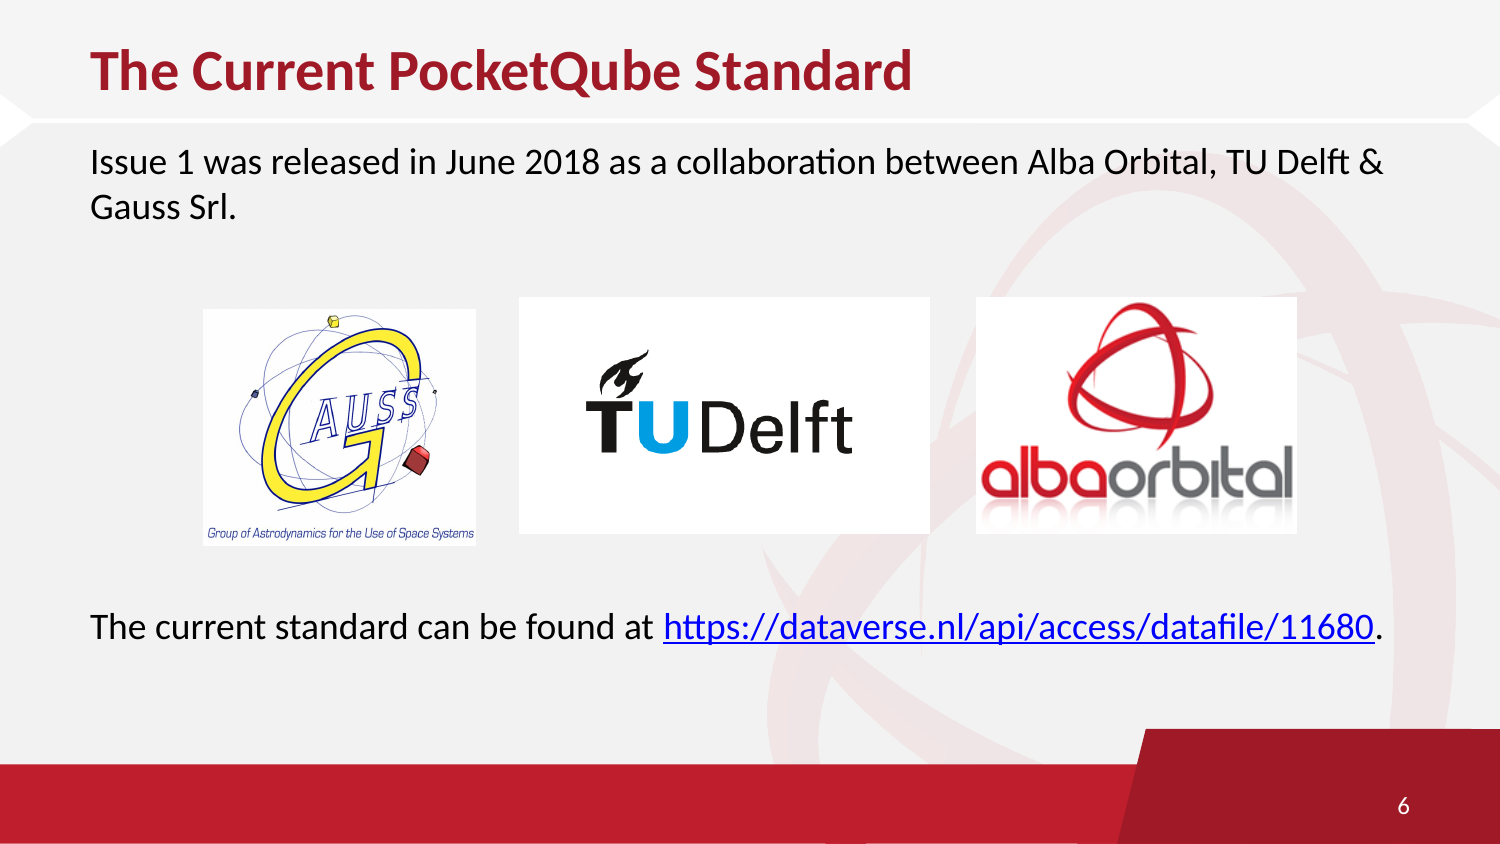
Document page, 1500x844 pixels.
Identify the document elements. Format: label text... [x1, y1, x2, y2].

title The Current PocketQube Standard [75, 23, 1425, 112]
list Issue 1 was released in June 2018 as a collaboration between Alba Orbital, TU Delft & Gauss Srl. The current standard can be found at https://dataverse.nl/api/access/datafile/11680. [75, 129, 1425, 729]
picture [519, 297, 930, 535]
slide_number <number> [1074, 782, 1425, 827]
picture [976, 297, 1297, 535]
picture [203, 309, 476, 546]
